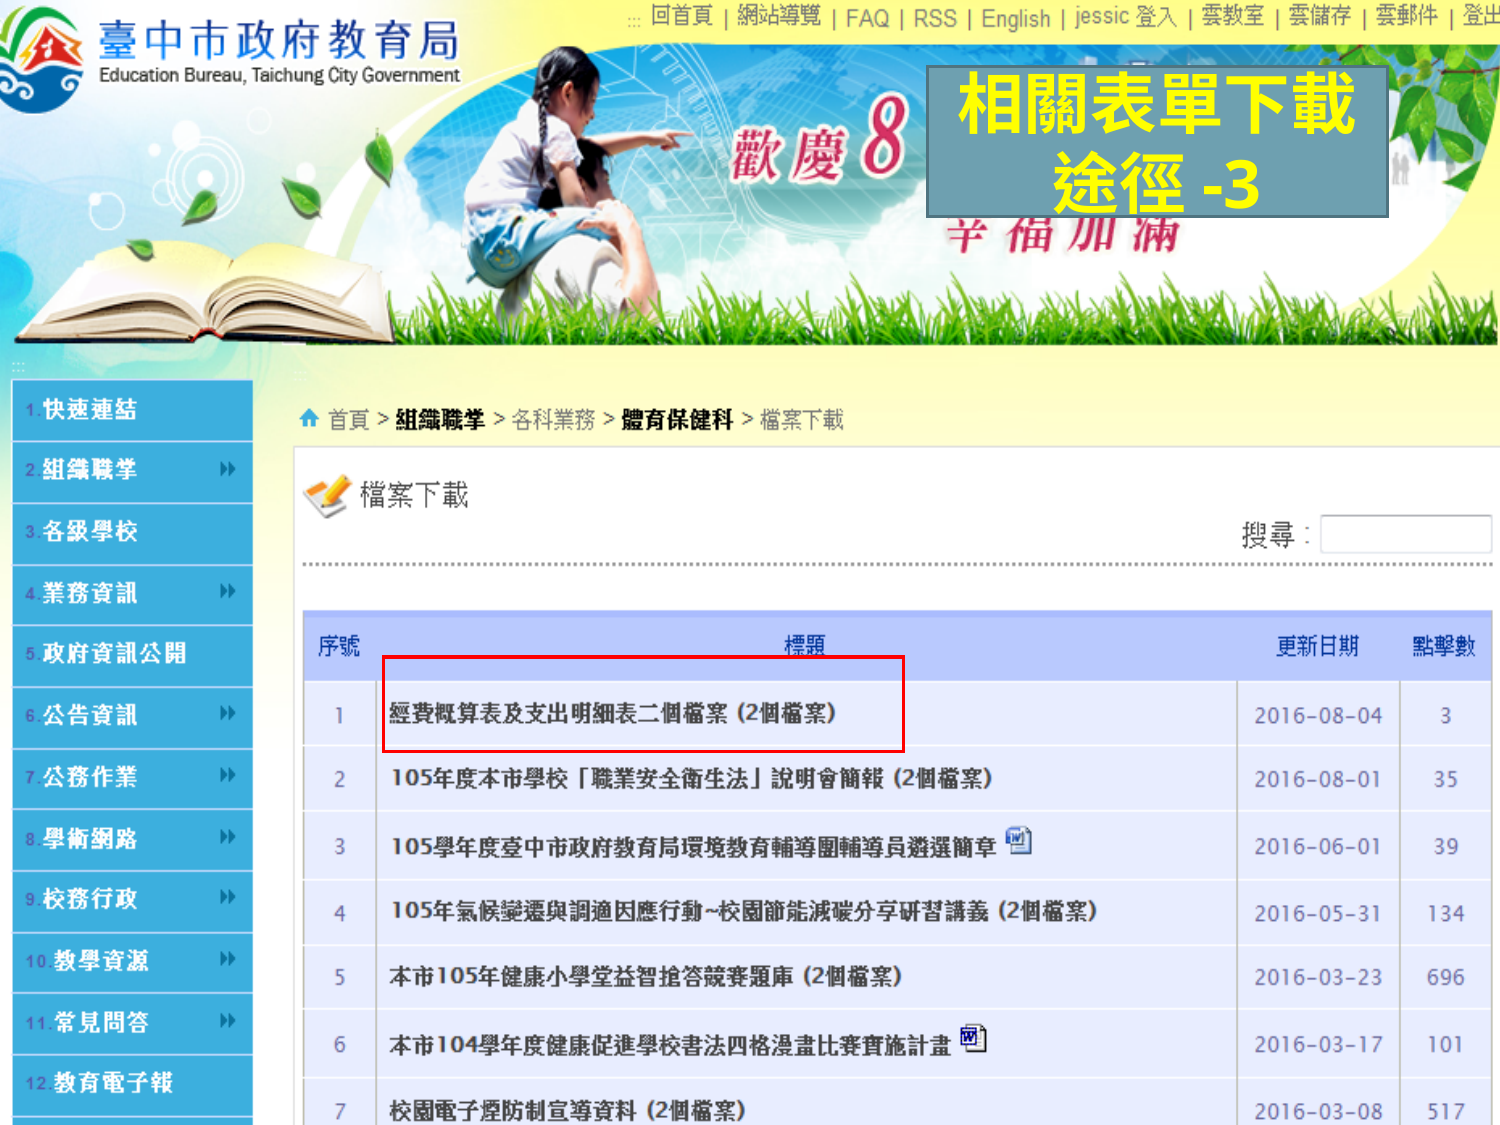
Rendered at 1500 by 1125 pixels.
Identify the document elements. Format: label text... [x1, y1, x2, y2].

picture [0, 0, 1500, 1125]
text_box 相關表單下載途徑-3 [927, 66, 1388, 217]
